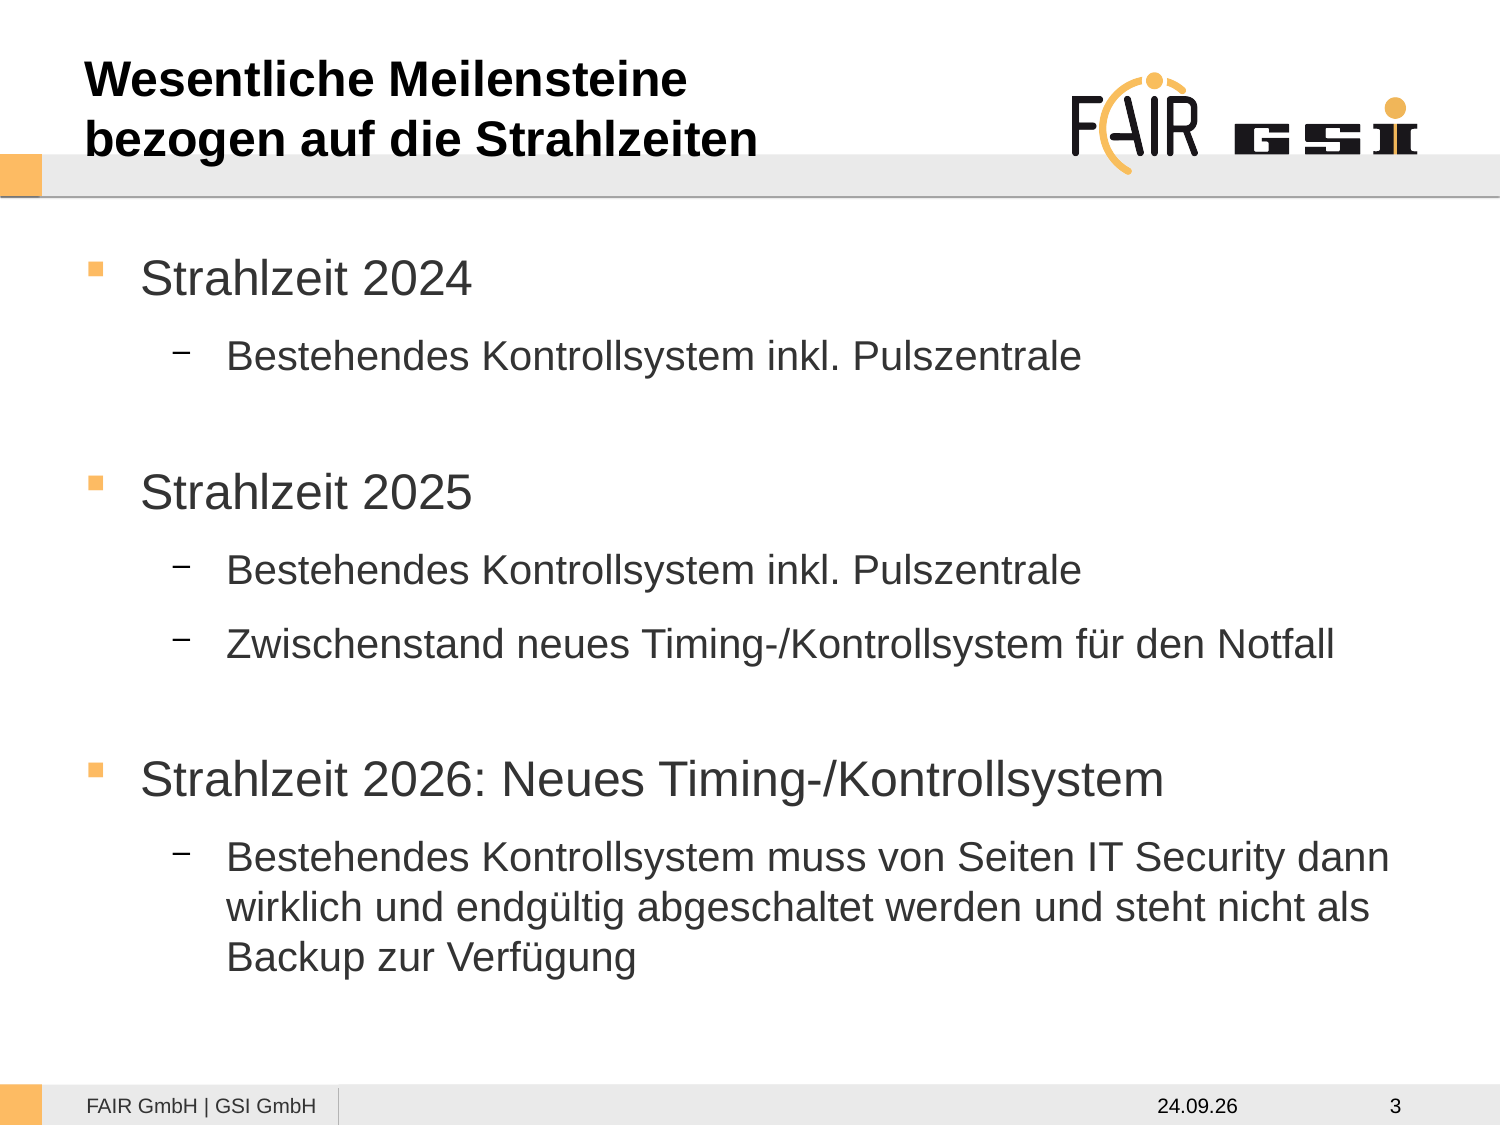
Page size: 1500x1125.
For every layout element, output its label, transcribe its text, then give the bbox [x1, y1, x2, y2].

picture [1233, 95, 1419, 154]
list Strahlzeit 2024 Bestehendes Kontrollsystem inkl. Pulszentrale Strahlzeit 2025 Bestehendes Kontrollsystem inkl. Pulszentrale Zwischenstand neues Timing-/Kontrollsystem für den Notfall Strahlzeit 2026: Neues Timing-/Kontrollsystem Bestehendes Kontrollsystem muss von Seiten IT Security dann wirklich und endgültig abgeschaltet werden und steht nicht als Backup zur Verfügung [69, 237, 1417, 1043]
title Wesentliche Meilensteine bezogen auf die Strahlzeiten [69, 44, 986, 174]
picture [1071, 70, 1199, 177]
